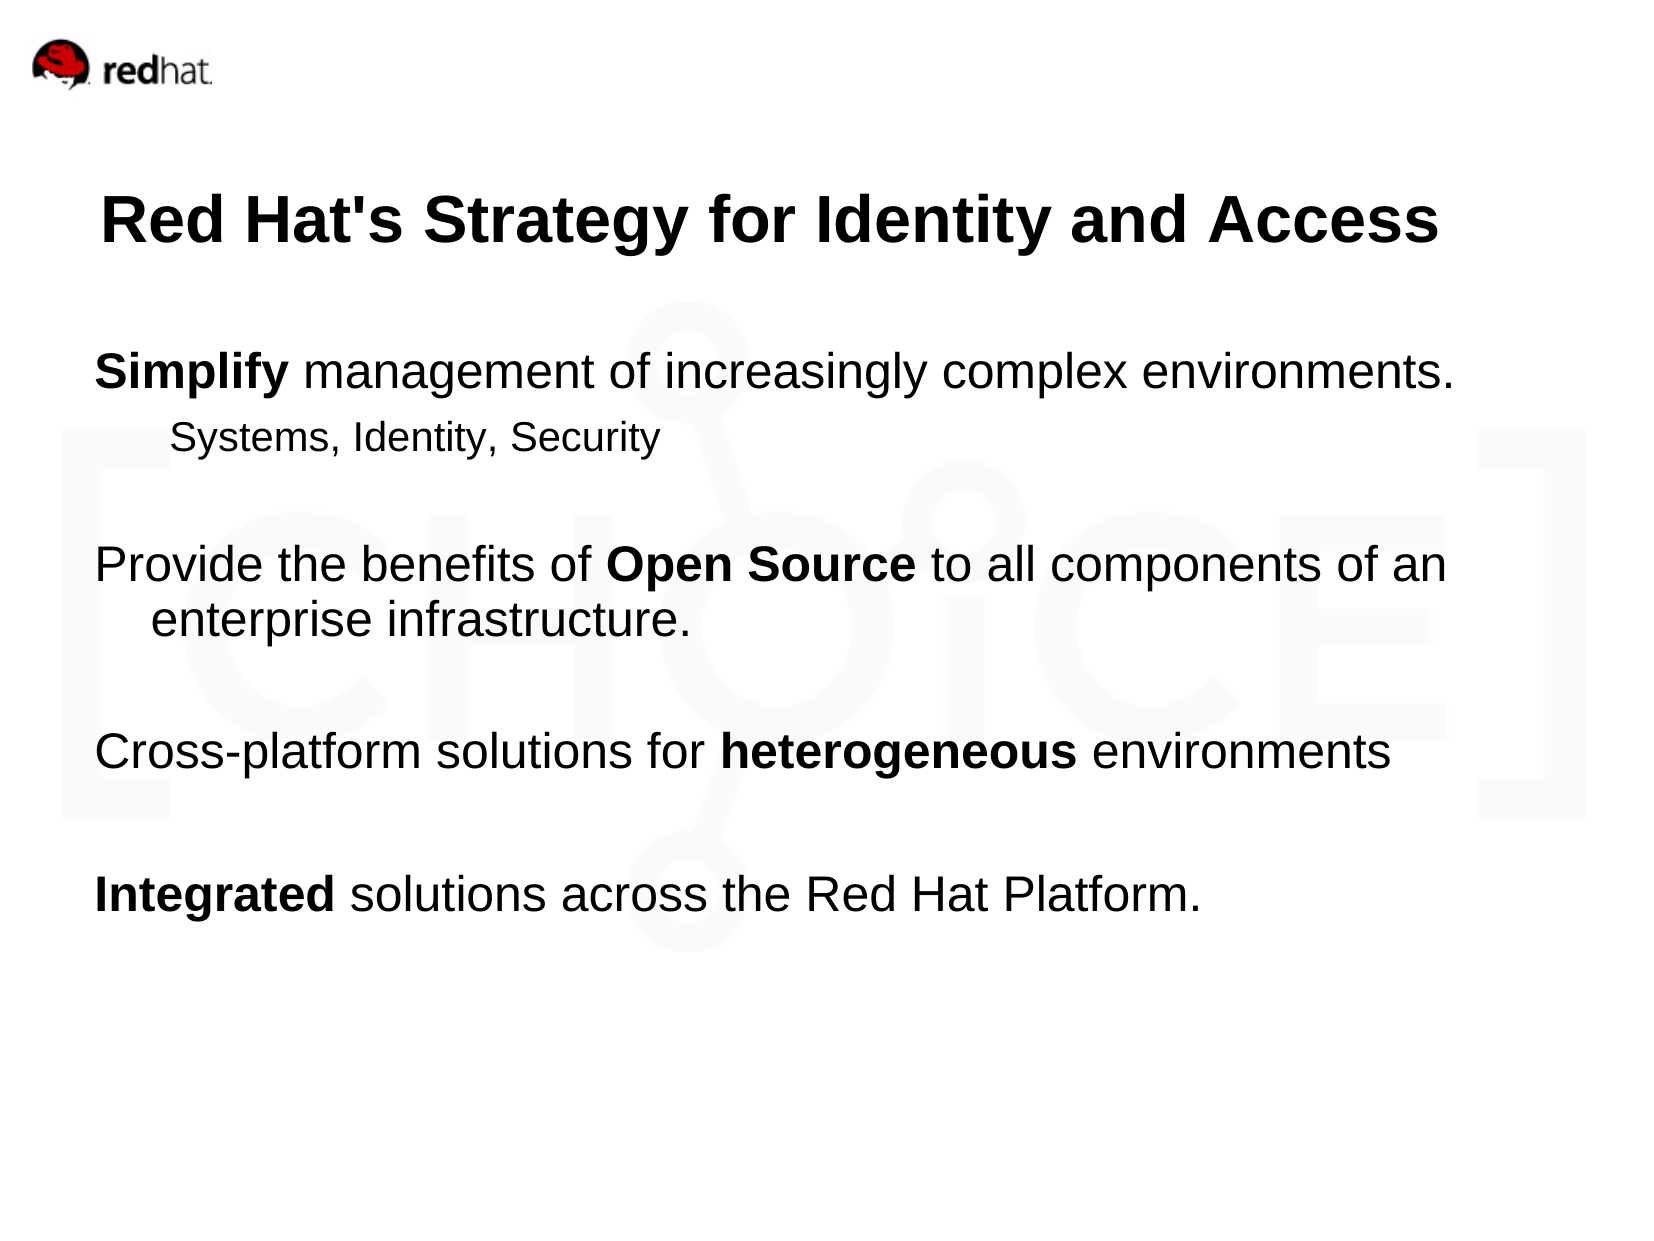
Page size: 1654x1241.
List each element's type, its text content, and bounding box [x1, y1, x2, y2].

picture [63, 302, 1585, 952]
list Simplify management of increasingly complex environments. Systems, Identity, Security Provide the benefits of Open Source to all components of an enterprise infrastructure. Cross-platform solutions for heterogeneous environments Integrated solutions across the Red Hat Platform. [94, 343, 1613, 1220]
title Red Hat's Strategy for Identity and Access [100, 141, 1506, 298]
picture [31, 37, 212, 98]
